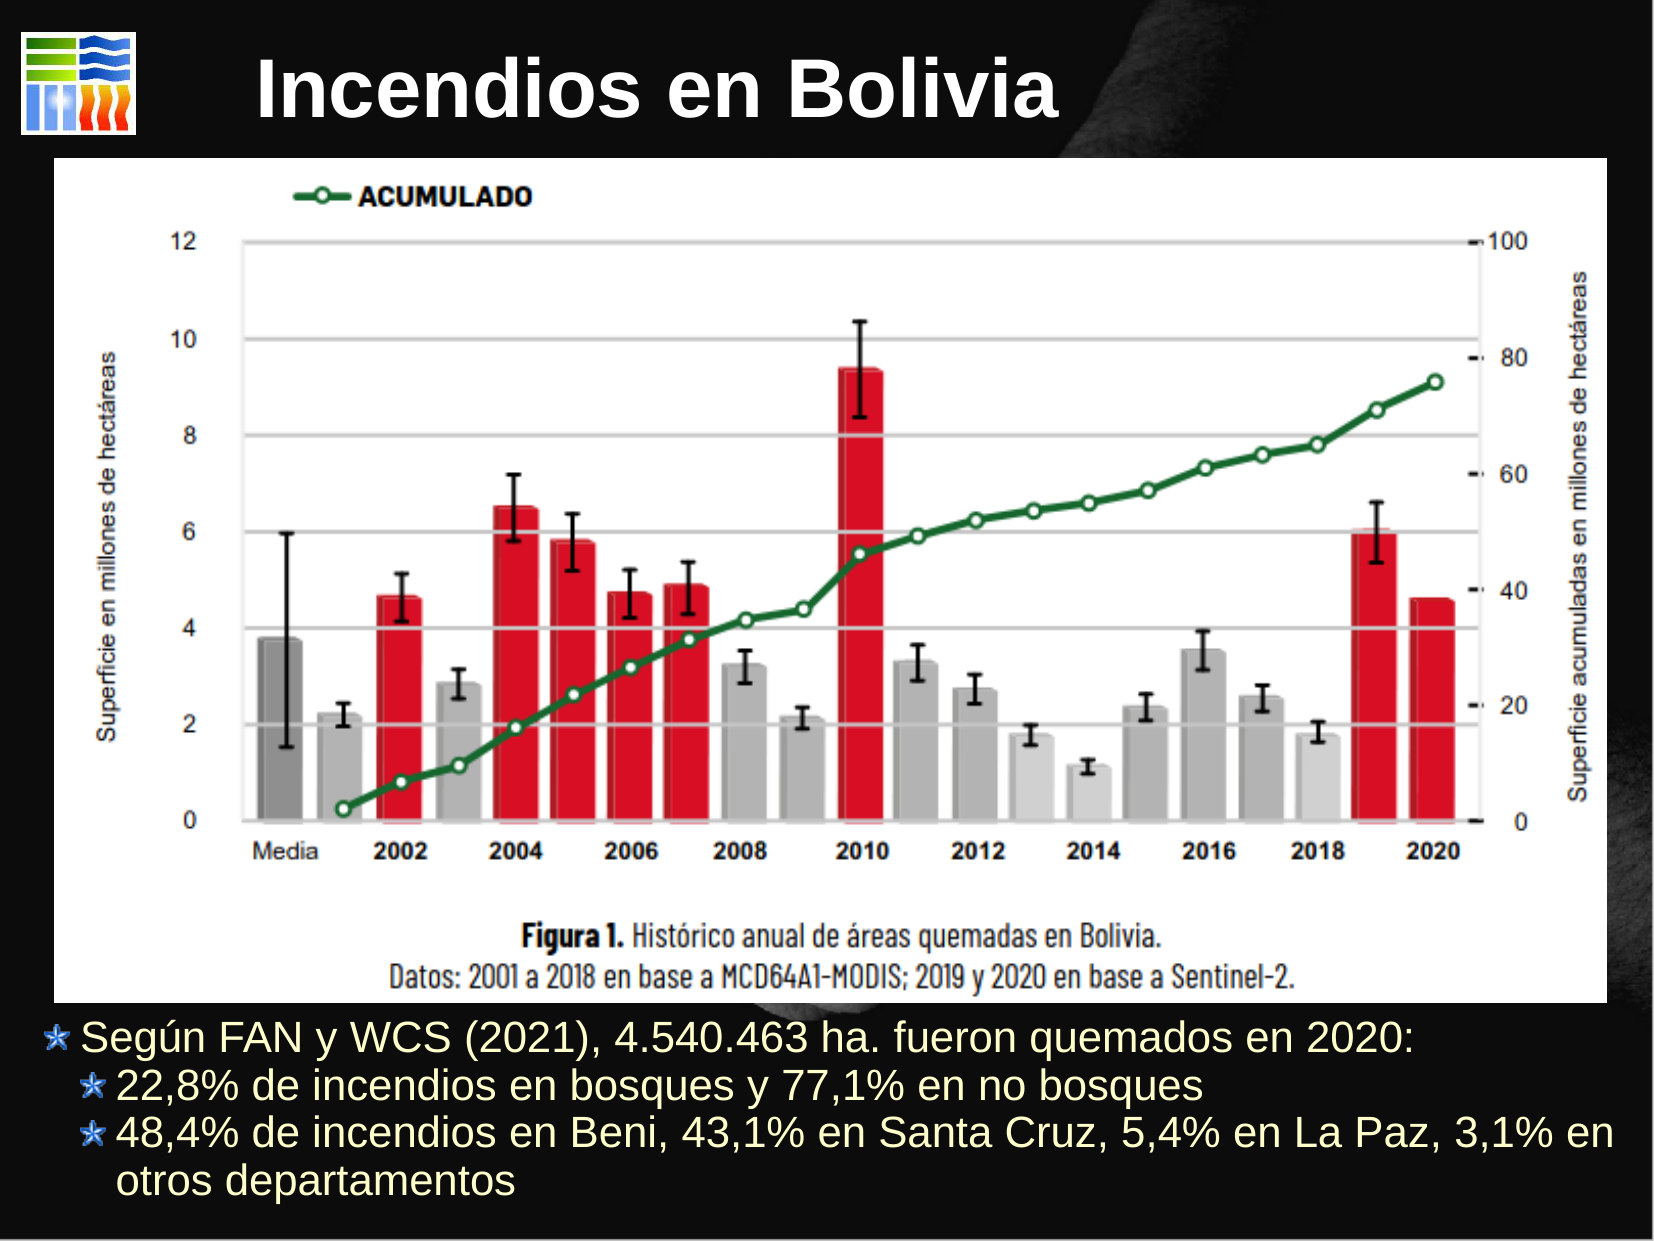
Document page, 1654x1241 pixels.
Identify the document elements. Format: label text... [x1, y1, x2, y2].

text_box Según FAN y WCS (2021), 4.540.463 ha. fueron quemados en 2020: 22,8% de incendios en bosques y 77,1% en no bosques 48,4% de incendios en Beni, 43,1% en Santa Cruz, 5,4% en La Paz, 3,1% en otros departamentos [30, 1006, 1651, 1213]
title Incendios en Bolivia [255, 13, 1654, 164]
picture [0, 0, 1654, 1241]
